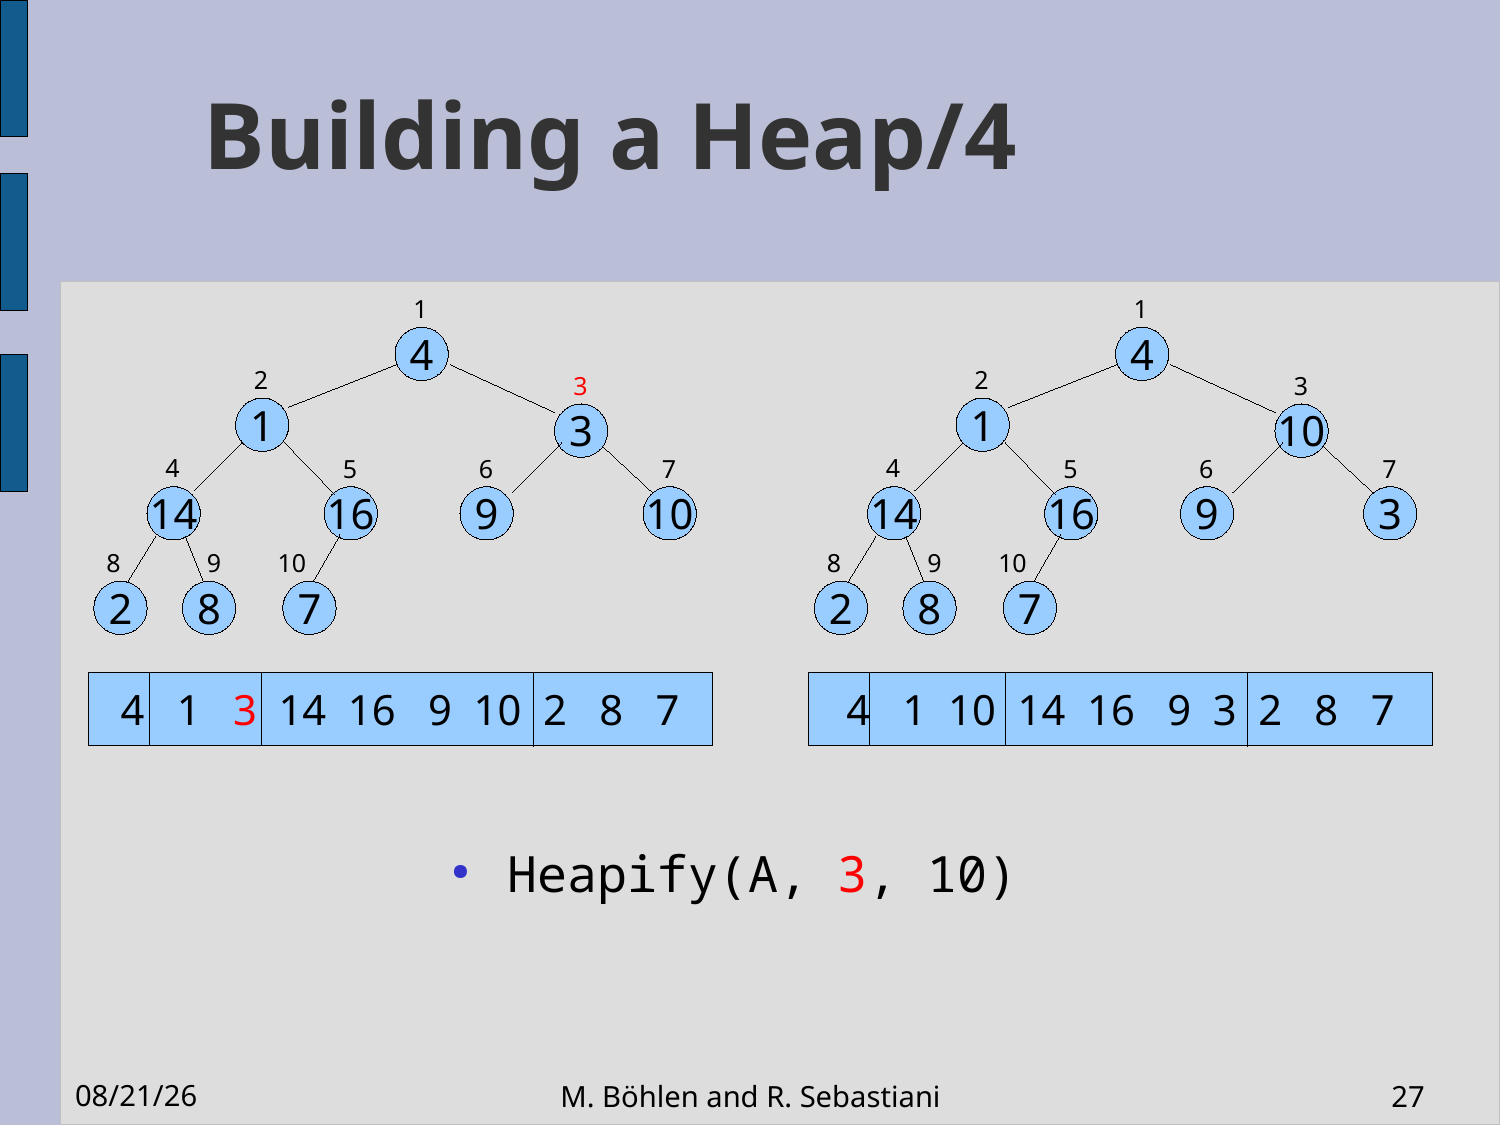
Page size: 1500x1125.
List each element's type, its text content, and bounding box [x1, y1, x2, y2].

title Building a Heap/4 [188, 16, 1468, 205]
text_box 4 1 10 14 16 9 3 2 8 7 [870, 672, 1005, 746]
text_box 7 [1367, 444, 1412, 490]
text_box 14 [146, 489, 201, 540]
text_box 1 [1119, 284, 1163, 330]
text_box 4 1 10 14 16 9 3 2 8 7 [1006, 672, 1433, 746]
text_box 9 [192, 538, 236, 584]
text_box 7 [1003, 584, 1057, 635]
text_box 8 [91, 538, 136, 584]
text_box 3 [554, 407, 608, 458]
text_box 10 [1274, 407, 1329, 458]
text_box 2 [959, 355, 1004, 401]
text_box 2 [93, 584, 148, 635]
text_box 9 [912, 538, 957, 584]
text_box 7 [282, 583, 337, 635]
text_box 8 [902, 584, 957, 635]
text_box 14 [867, 489, 921, 540]
text_box 10 [983, 538, 1042, 584]
text_box 3 [1279, 361, 1323, 407]
text_box 4 1 10 14 16 9 3 2 8 7 [808, 672, 869, 746]
text_box 2 [239, 355, 283, 401]
text_box 16 [1044, 490, 1098, 540]
text_box 6 [1184, 443, 1229, 490]
text_box 6 [463, 443, 508, 490]
text_box 10 [643, 490, 697, 540]
text_box 3 [1363, 490, 1417, 540]
text_box 5 [328, 443, 372, 490]
text_box 9 [1180, 490, 1234, 540]
text_box 4 [150, 443, 195, 489]
text_box 4 1 3 14 16 9 10 2 8 7 [262, 672, 713, 746]
text_box 8 [812, 538, 856, 584]
text_box 9 [459, 490, 514, 540]
text_box 1 [956, 401, 1010, 452]
text_box Heapify(A, 3, 10) [436, 831, 1060, 937]
text_box 1 [235, 401, 289, 452]
text_box 7 [647, 444, 691, 490]
text_box 3 [558, 361, 603, 407]
text_box 16 [324, 490, 378, 540]
text_box 1 [398, 284, 443, 330]
text_box 10 [263, 538, 321, 584]
text_box 4 [871, 443, 915, 489]
text_box 2 [814, 584, 868, 635]
text_box 4 [1115, 330, 1169, 381]
text_box 4 [395, 330, 449, 381]
text_box 5 [1048, 443, 1093, 490]
text_box 4 1 3 14 16 9 10 2 8 7 [150, 672, 261, 746]
text_box 8 [182, 584, 236, 635]
text_box 4 1 3 14 16 9 10 2 8 7 [88, 672, 149, 746]
